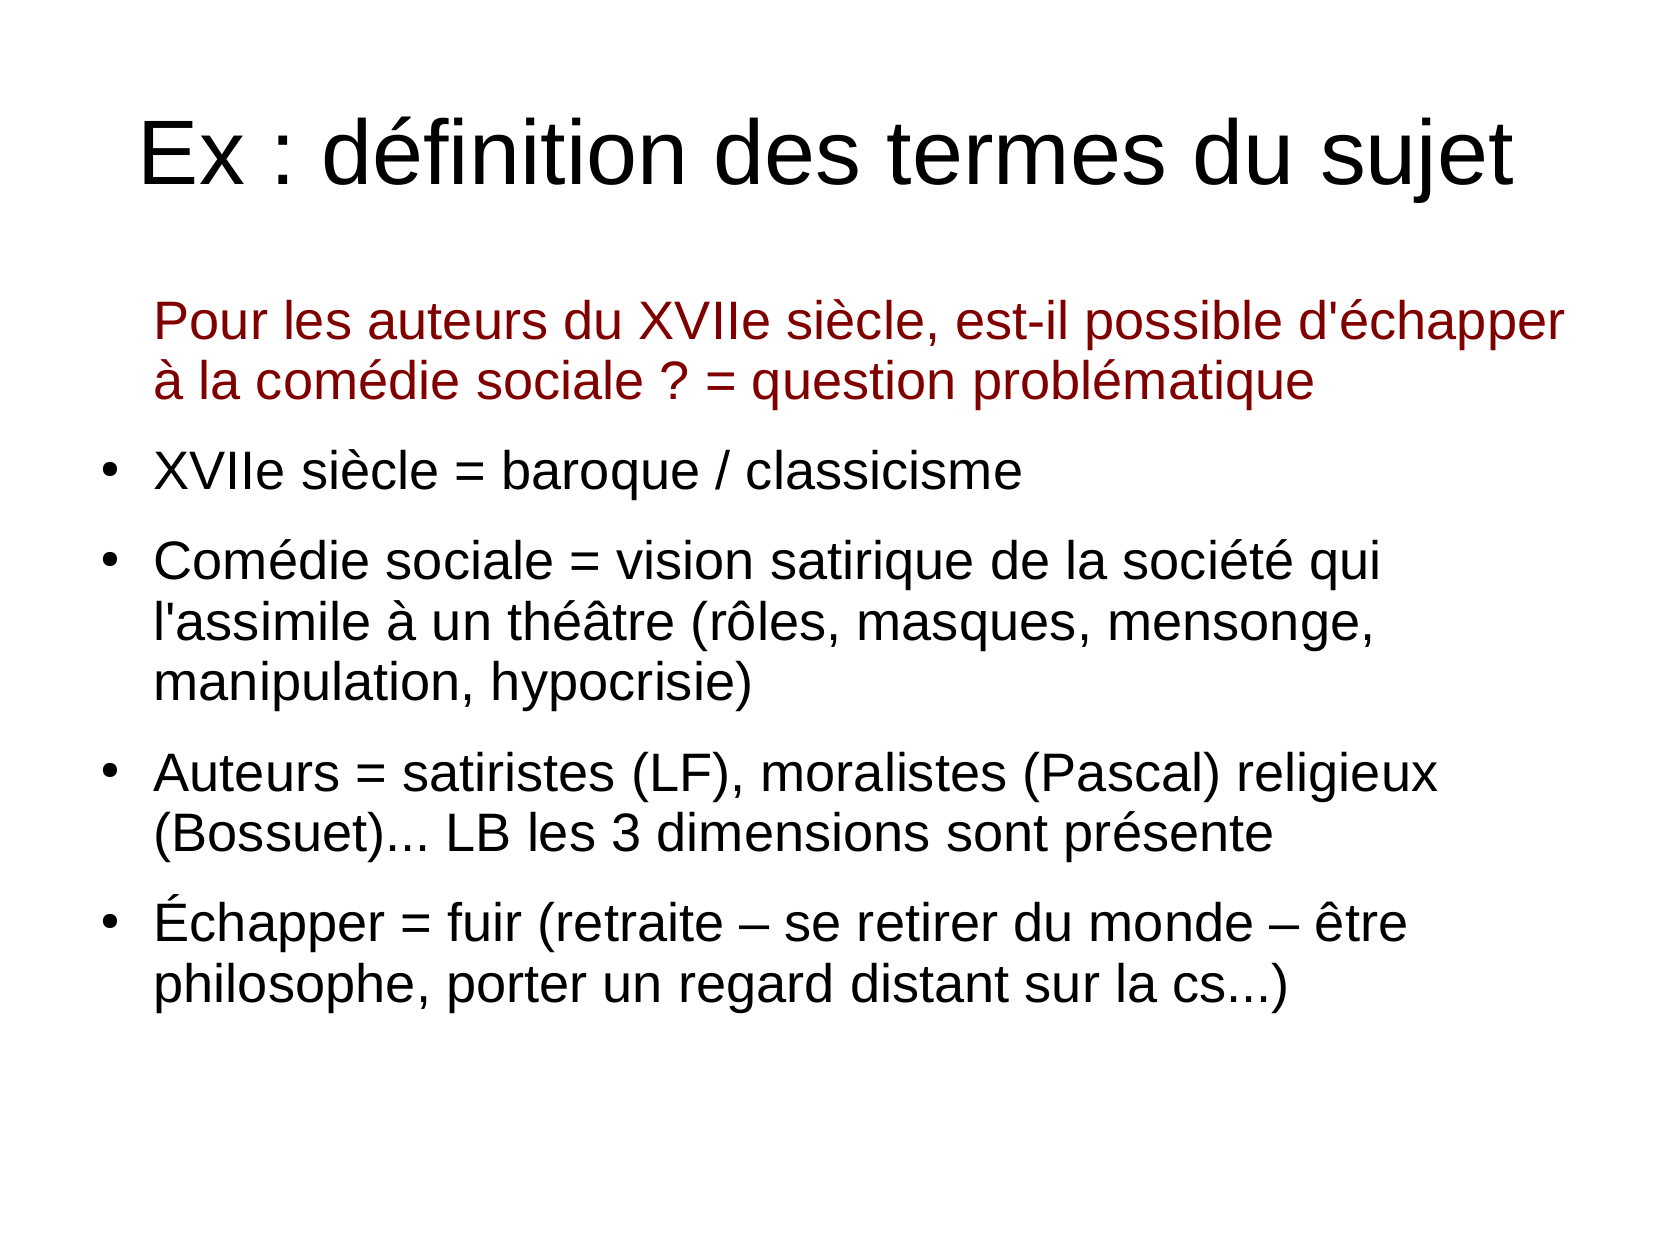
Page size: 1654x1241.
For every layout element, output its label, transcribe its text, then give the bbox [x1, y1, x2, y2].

title Ex : définition des termes du sujet [82, 49, 1571, 257]
list Pour les auteurs du XVIIe siècle, est-il possible d'échapper à la comédie sociale ? = question problématique XVIIe siècle = baroque / classicisme Comédie sociale = vision satirique de la société qui l'assimile à un théâtre (rôles, masques, mensonge, manipulation, hypocrisie) Auteurs = satiristes (LF), moralistes (Pascal) religieux (Bossuet)... LB les 3 dimensions sont présente Échapper = fuir (retraite – se retirer du monde – être philosophe, porter un regard distant sur la cs...) [82, 290, 1571, 1014]
